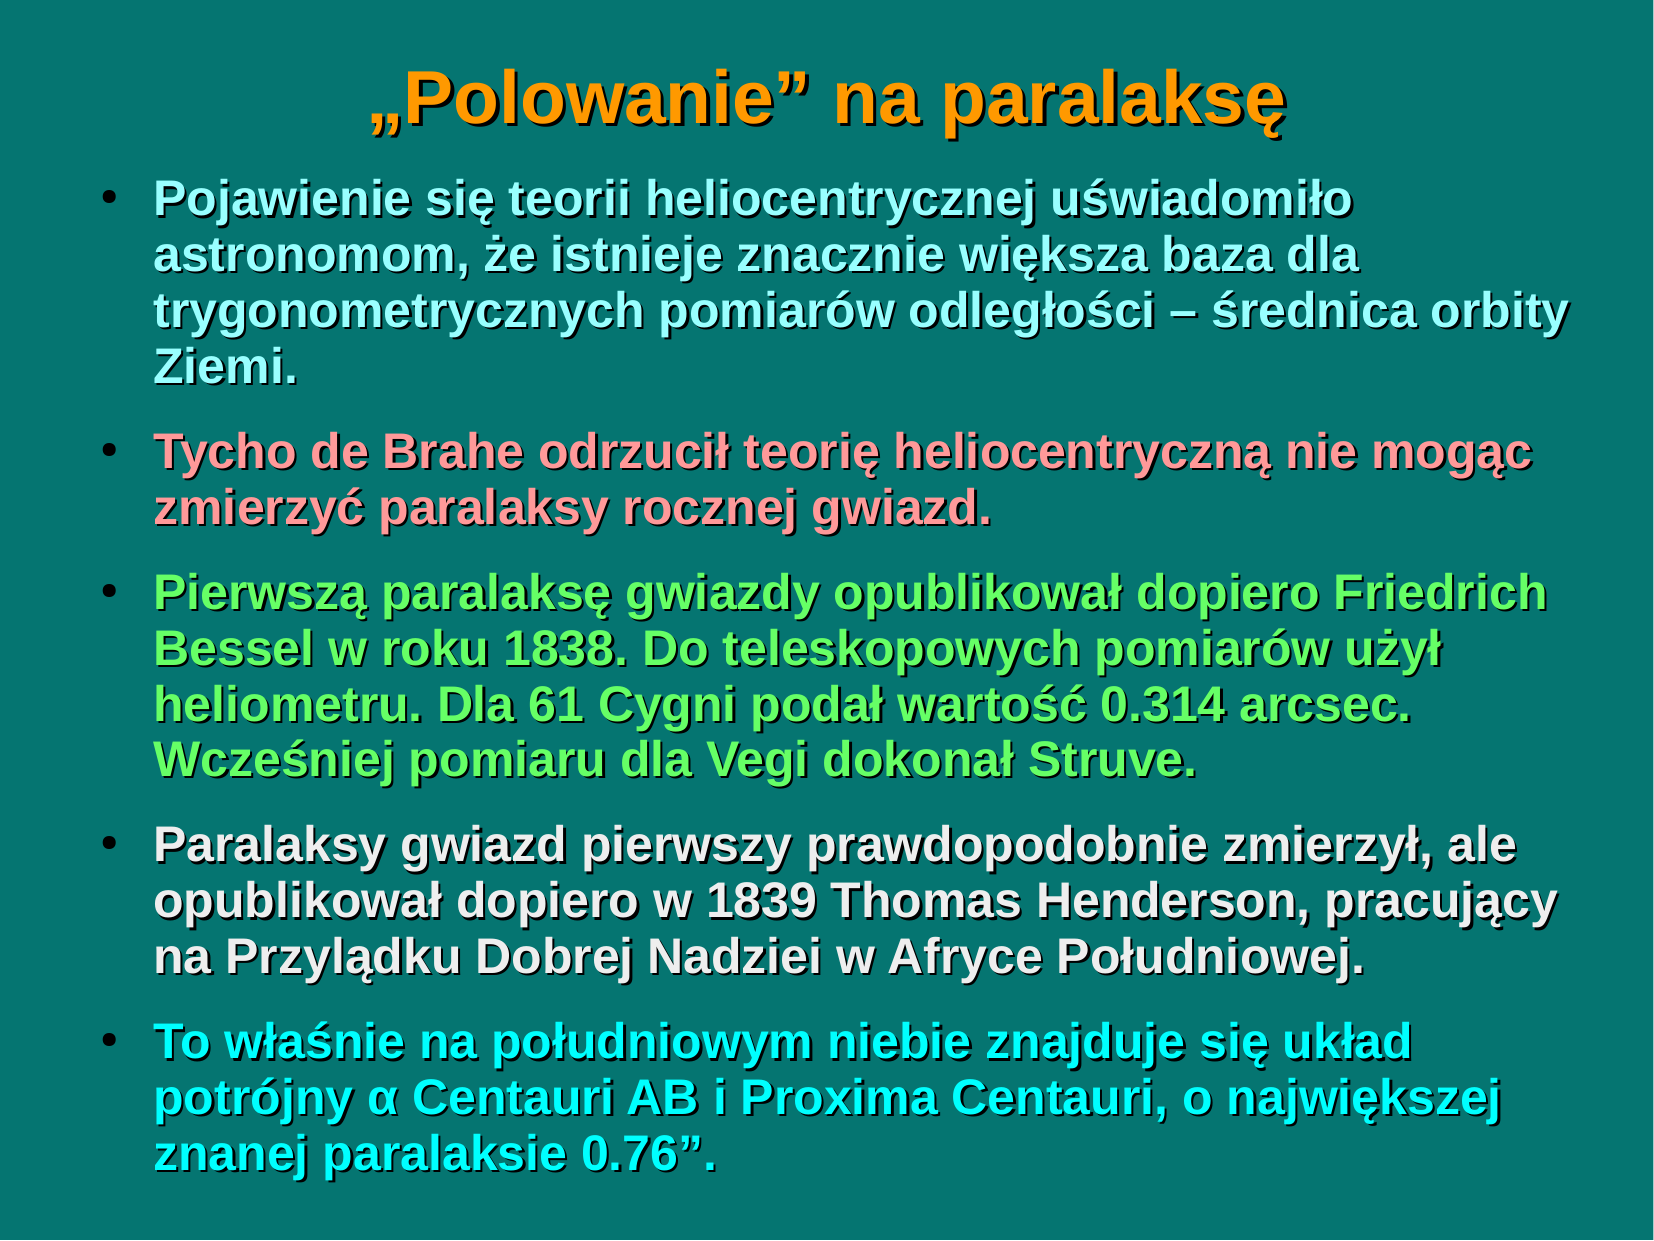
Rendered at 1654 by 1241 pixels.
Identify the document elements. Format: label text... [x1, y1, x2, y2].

title „Polowanie” na paralaksę [82, 49, 1571, 145]
list Pojawienie się teorii heliocentrycznej uświadomiło astronomom, że istnieje znacznie większa baza dla trygonometrycznych pomiarów odległości – średnica orbity Ziemi. Tycho de Brahe odrzucił teorię heliocentryczną nie mogąc zmierzyć paralaksy rocznej gwiazd. Pierwszą paralaksę gwiazdy opublikował dopiero Friedrich Bessel w roku 1838. Do teleskopowych pomiarów użył heliometru. Dla 61 Cygni podał wartość 0.314 arcsec. Wcześniej pomiaru dla Vegi dokonał Struve. Paralaksy gwiazd pierwszy prawdopodobnie zmierzył, ale opublikował dopiero w 1839 Thomas Henderson, pracujący na Przylądku Dobrej Nadziei w Afryce Południowej. To właśnie na południowym niebie znajduje się układ potrójny α Centauri AB i Proxima Centauri, o największej znanej paralaksie 0.76”. [82, 170, 1595, 1181]
